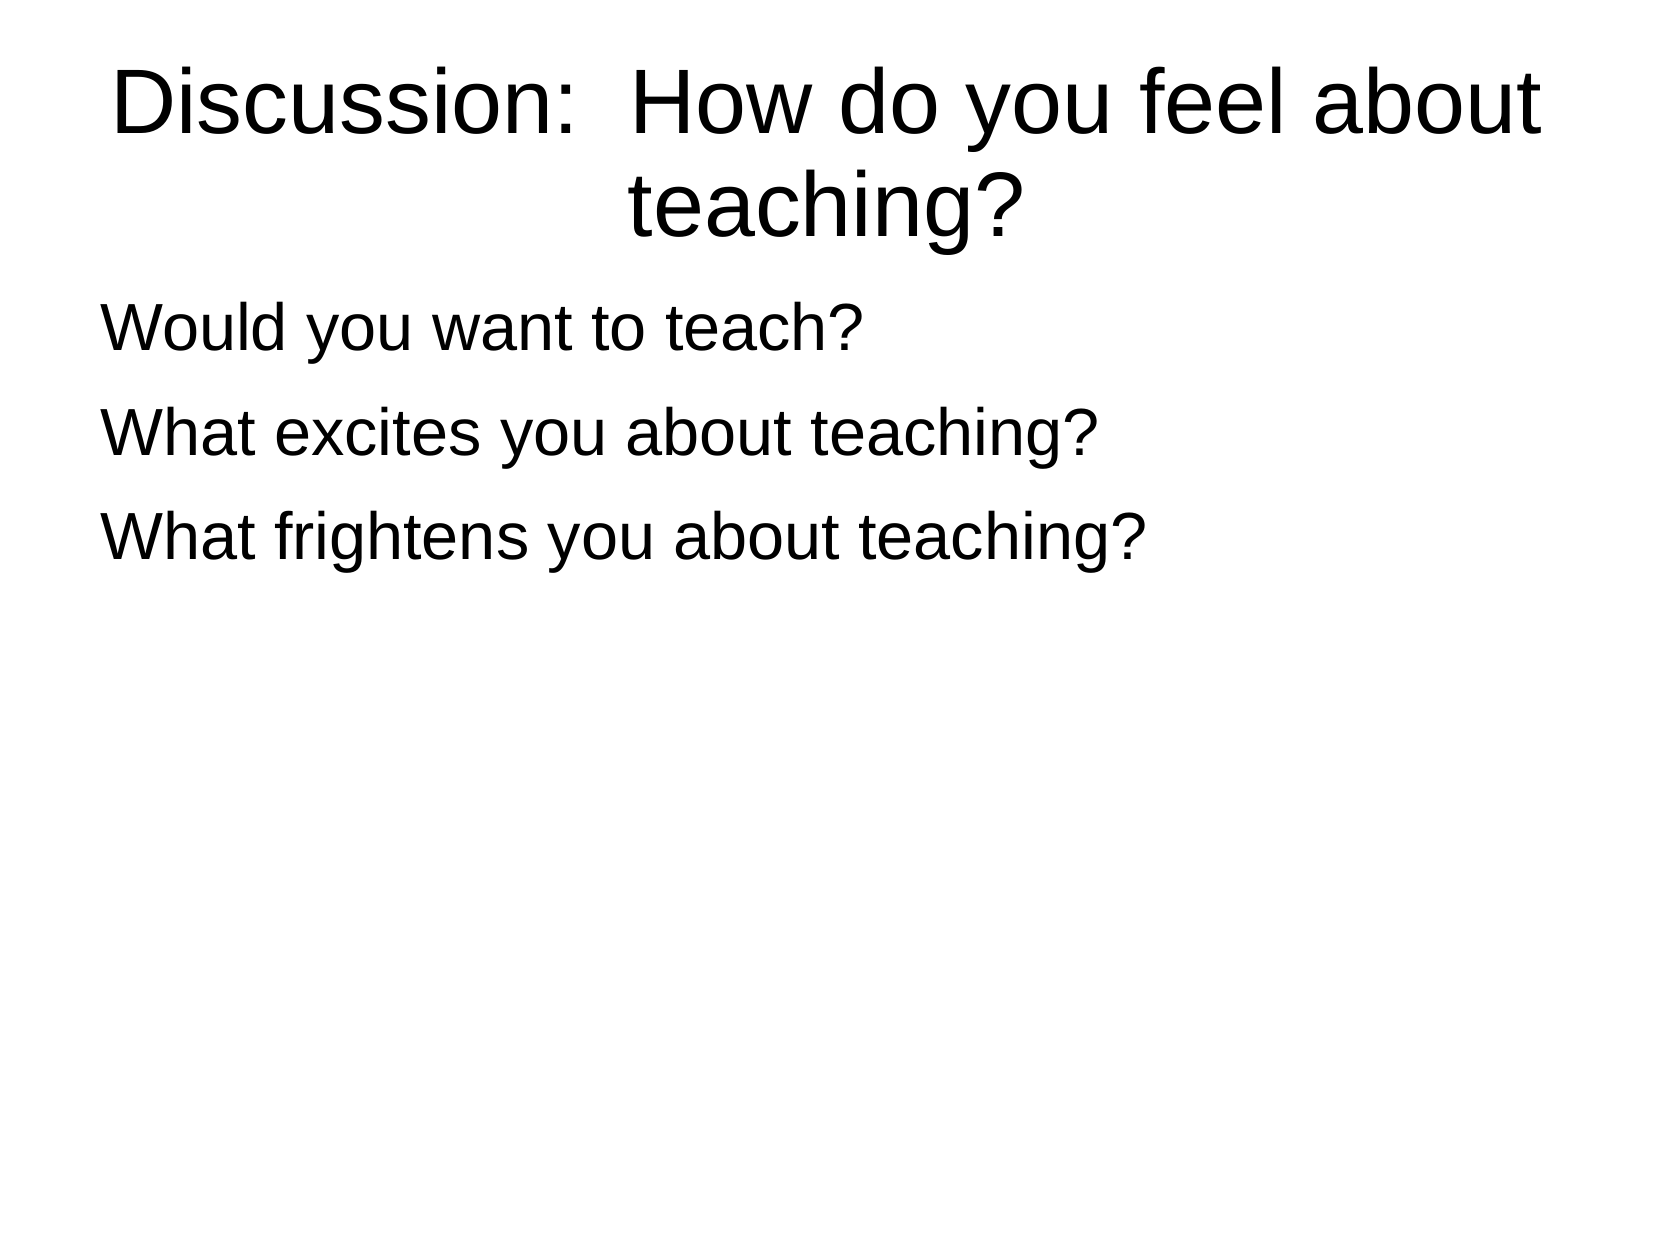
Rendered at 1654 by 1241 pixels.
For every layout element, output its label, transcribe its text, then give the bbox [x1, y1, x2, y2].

list Would you want to teach? What excites you about teaching? What frightens you about teaching? [82, 290, 1571, 1094]
title Discussion: How do you feel about teaching? [82, 50, 1571, 256]
